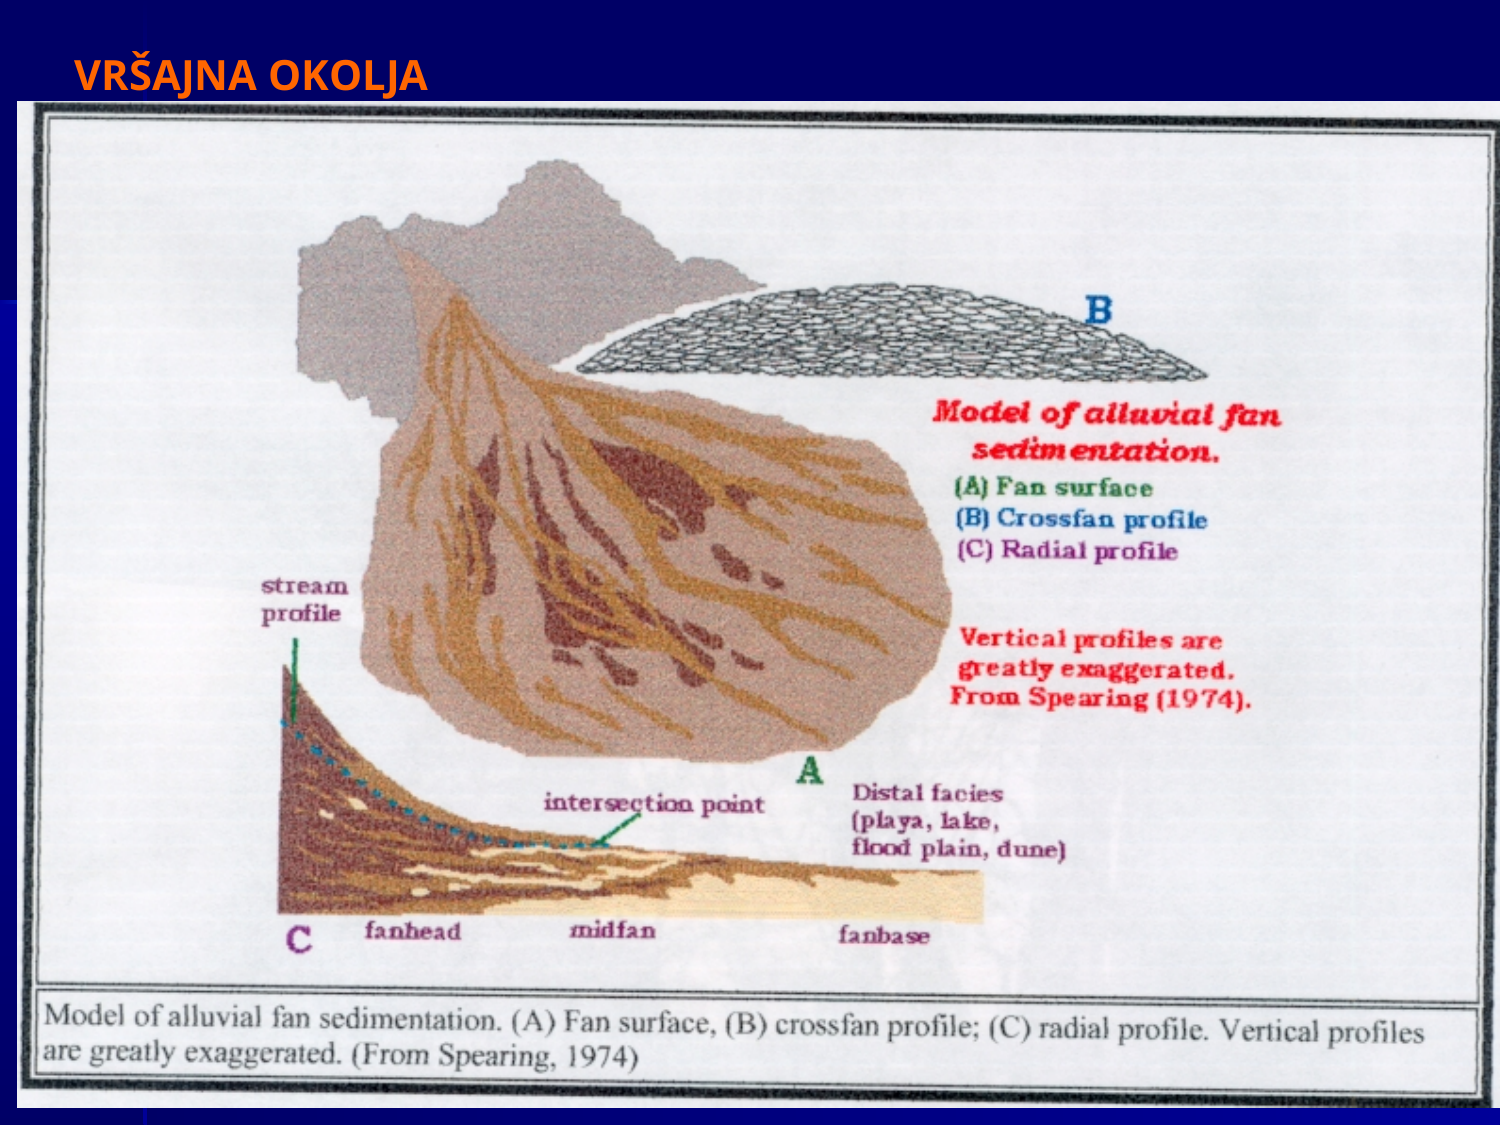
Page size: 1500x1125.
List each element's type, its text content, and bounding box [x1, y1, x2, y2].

picture [17, 101, 1500, 1108]
text_box VRŠAJNA OKOLJA [59, 41, 444, 101]
